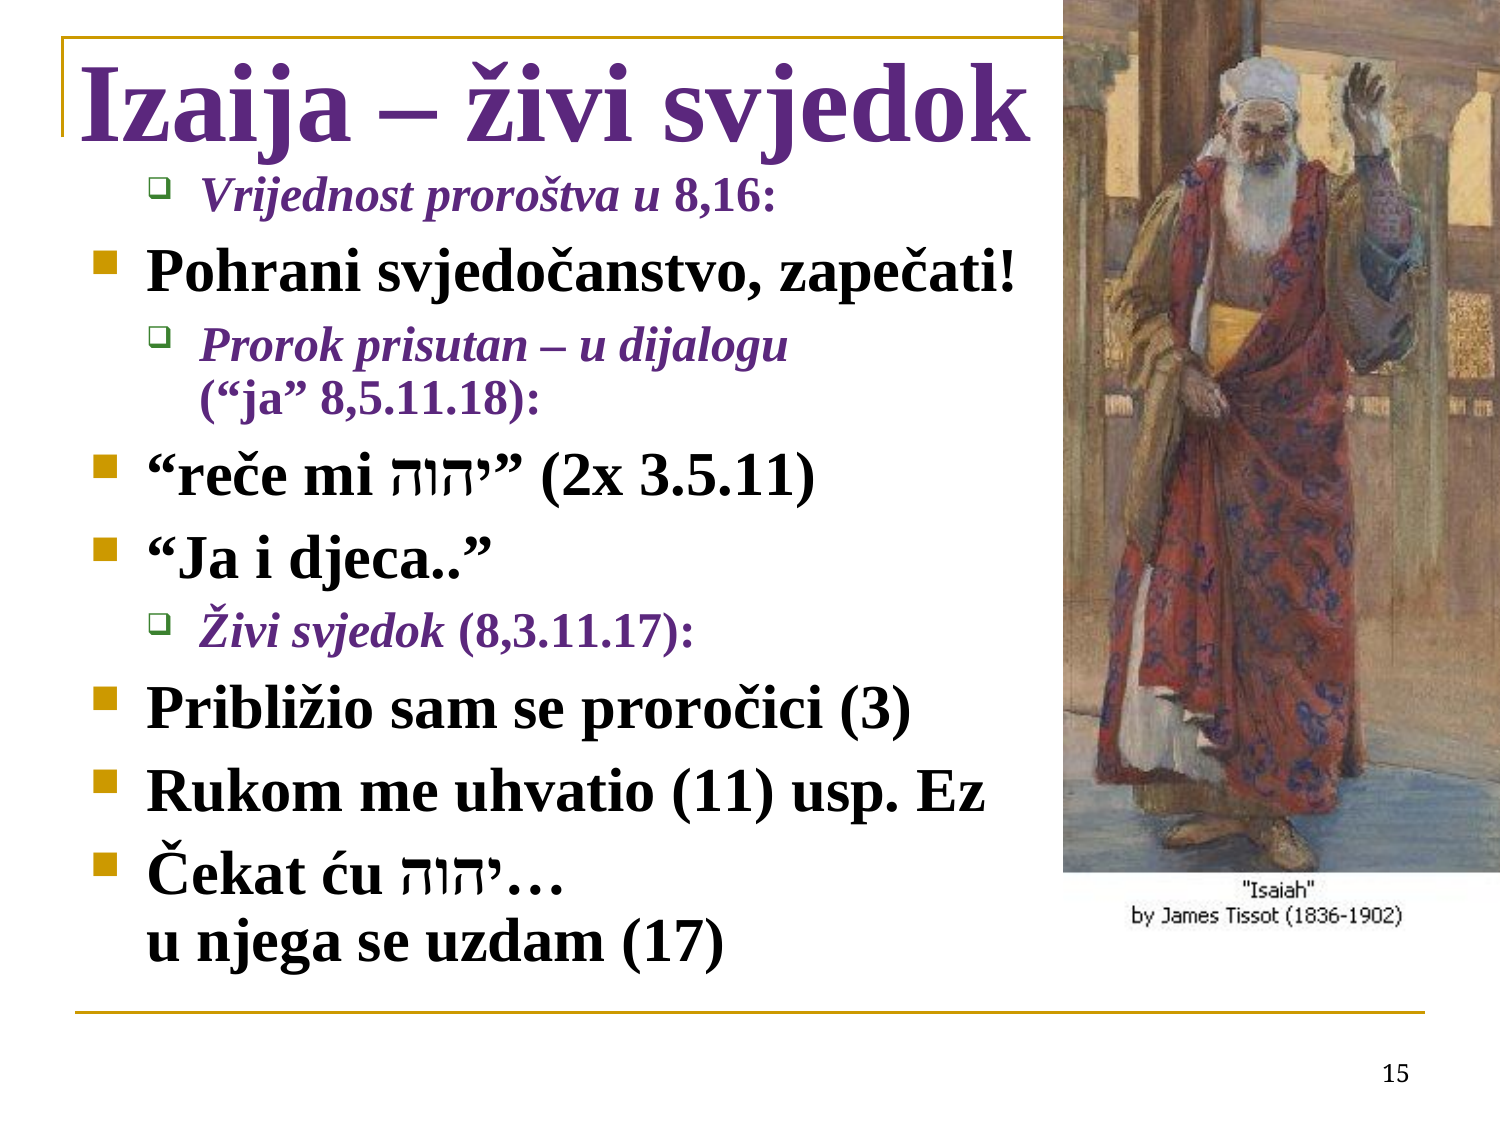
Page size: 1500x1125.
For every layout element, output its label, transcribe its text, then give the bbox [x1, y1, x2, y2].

picture [1063, 0, 1500, 941]
title Izaija – živi svjedok [63, 21, 1063, 209]
list Vrijednost proroštva u 8,16: Pohrani svjedočanstvo, zapečati! Prorok prisutan – u dijalogu (“ja” 8,5.11.18): “reče mi יהוה” (2x 3.5.11) “Ja i djeca..” Živi svjedok (8,3.11.17): Približio sam se proročici (3) Rukom me uhvatio (11) usp. Ez Čekat ću יהוה… u njega se uzdam (17) [74, 160, 1057, 1006]
text_box <number> [1074, 1024, 1426, 1100]
